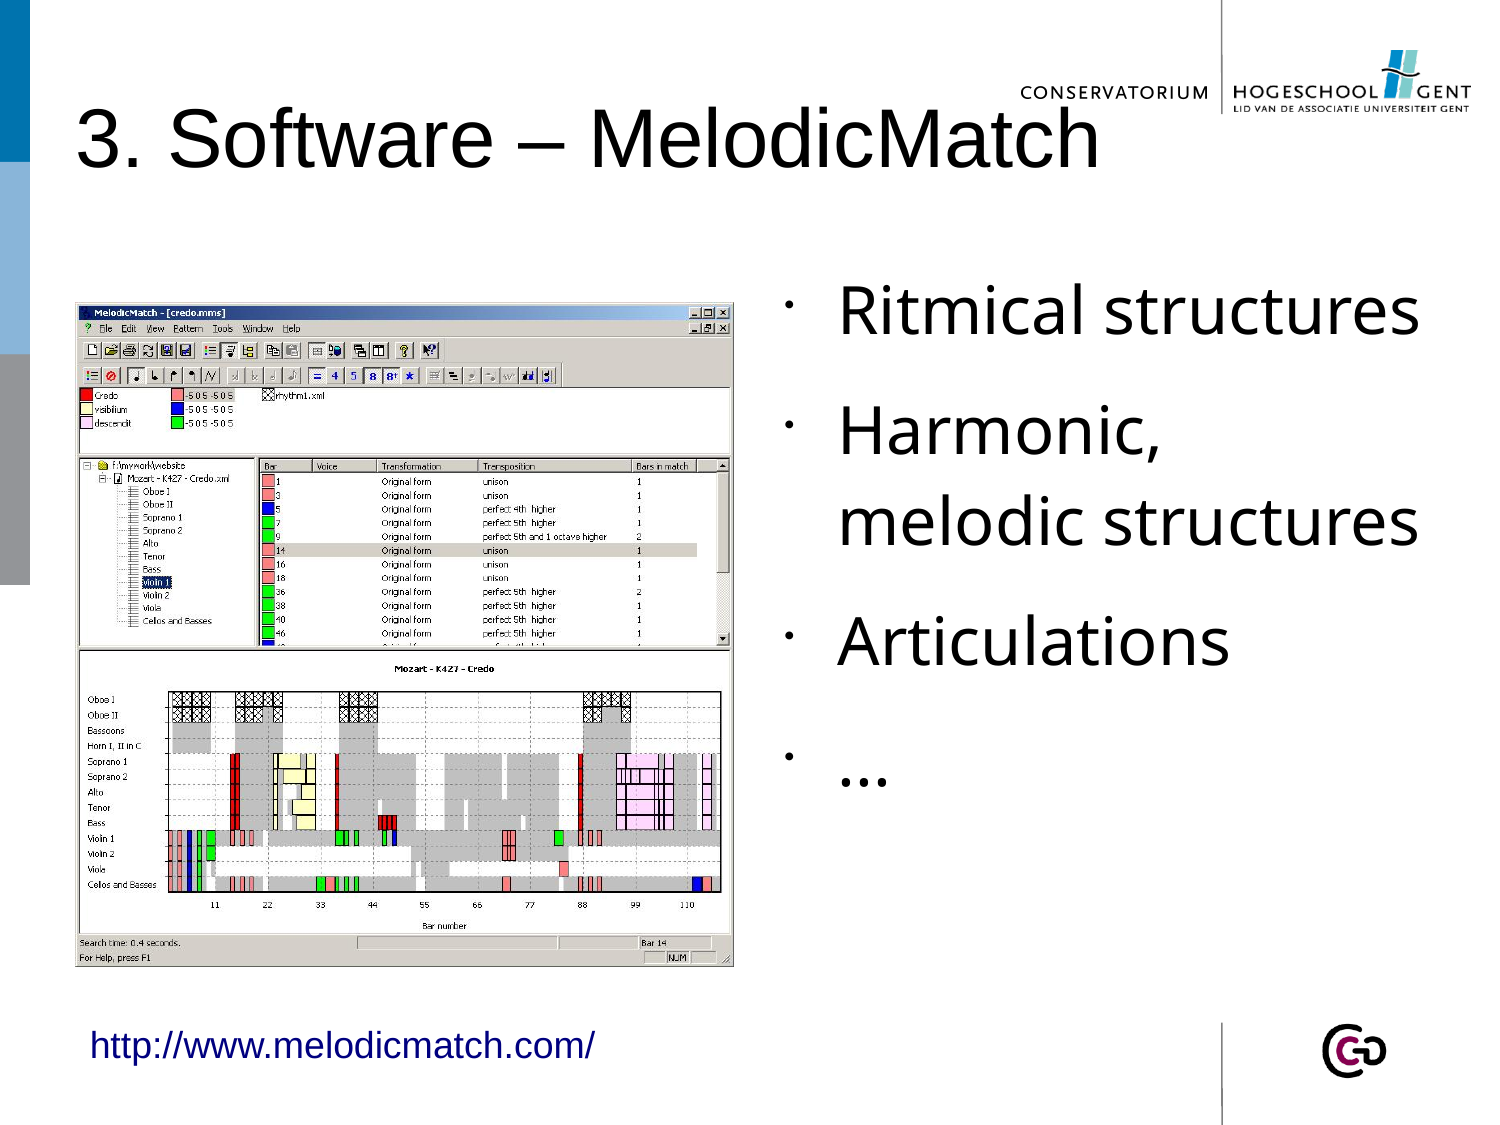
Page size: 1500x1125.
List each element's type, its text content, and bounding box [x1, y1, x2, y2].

picture [0, 162, 30, 585]
text_box http://www.melodicmatch.com/ [75, 1017, 713, 1088]
picture [1425, 50, 1471, 112]
title 3. Software – MelodicMatch [75, 44, 1425, 233]
list Ritmical structures Harmonic, melodic structures Articulations ... [766, 263, 1426, 991]
picture [1298, 1011, 1410, 1090]
picture [75, 302, 734, 967]
